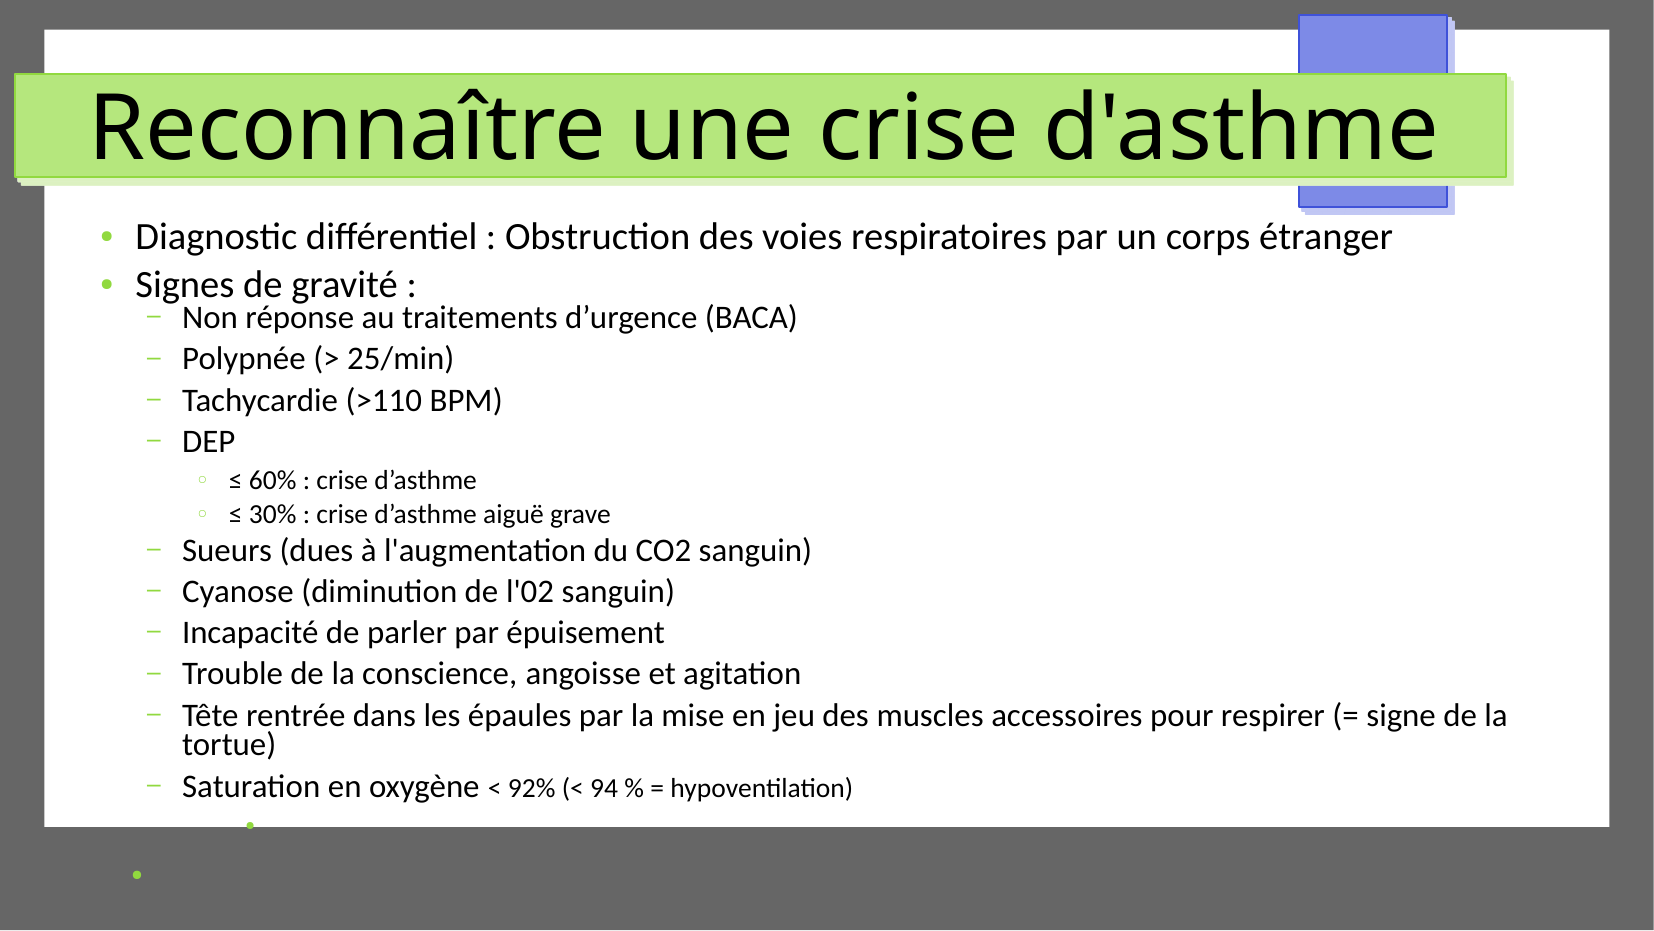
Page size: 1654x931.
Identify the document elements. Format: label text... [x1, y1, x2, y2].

title Reconnaître une crise d'asthme [88, 73, 1506, 178]
list Diagnostic différentiel : Obstruction des voies respiratoires par un corps étranger Signes de gravité : Non réponse au traitements d’urgence (BACA) Polypnée (> 25/min) Tachycardie (>110 BPM) DEP ≤ 60% : crise d’asthme ≤ 30% : crise d’asthme aiguë grave Sueurs (dues à l'augmentation du CO2 sanguin) Cyanose (diminution de l'02 sanguin) Incapacité de parler par épuisement Trouble de la conscience, angoisse et agitation Tête rentrée dans les épaules par la mise en jeu des muscles accessoires pour respirer (= signe de la tortue) Saturation en oxygène < 92% (< 94 % = hypoventilation) [88, 221, 1565, 813]
